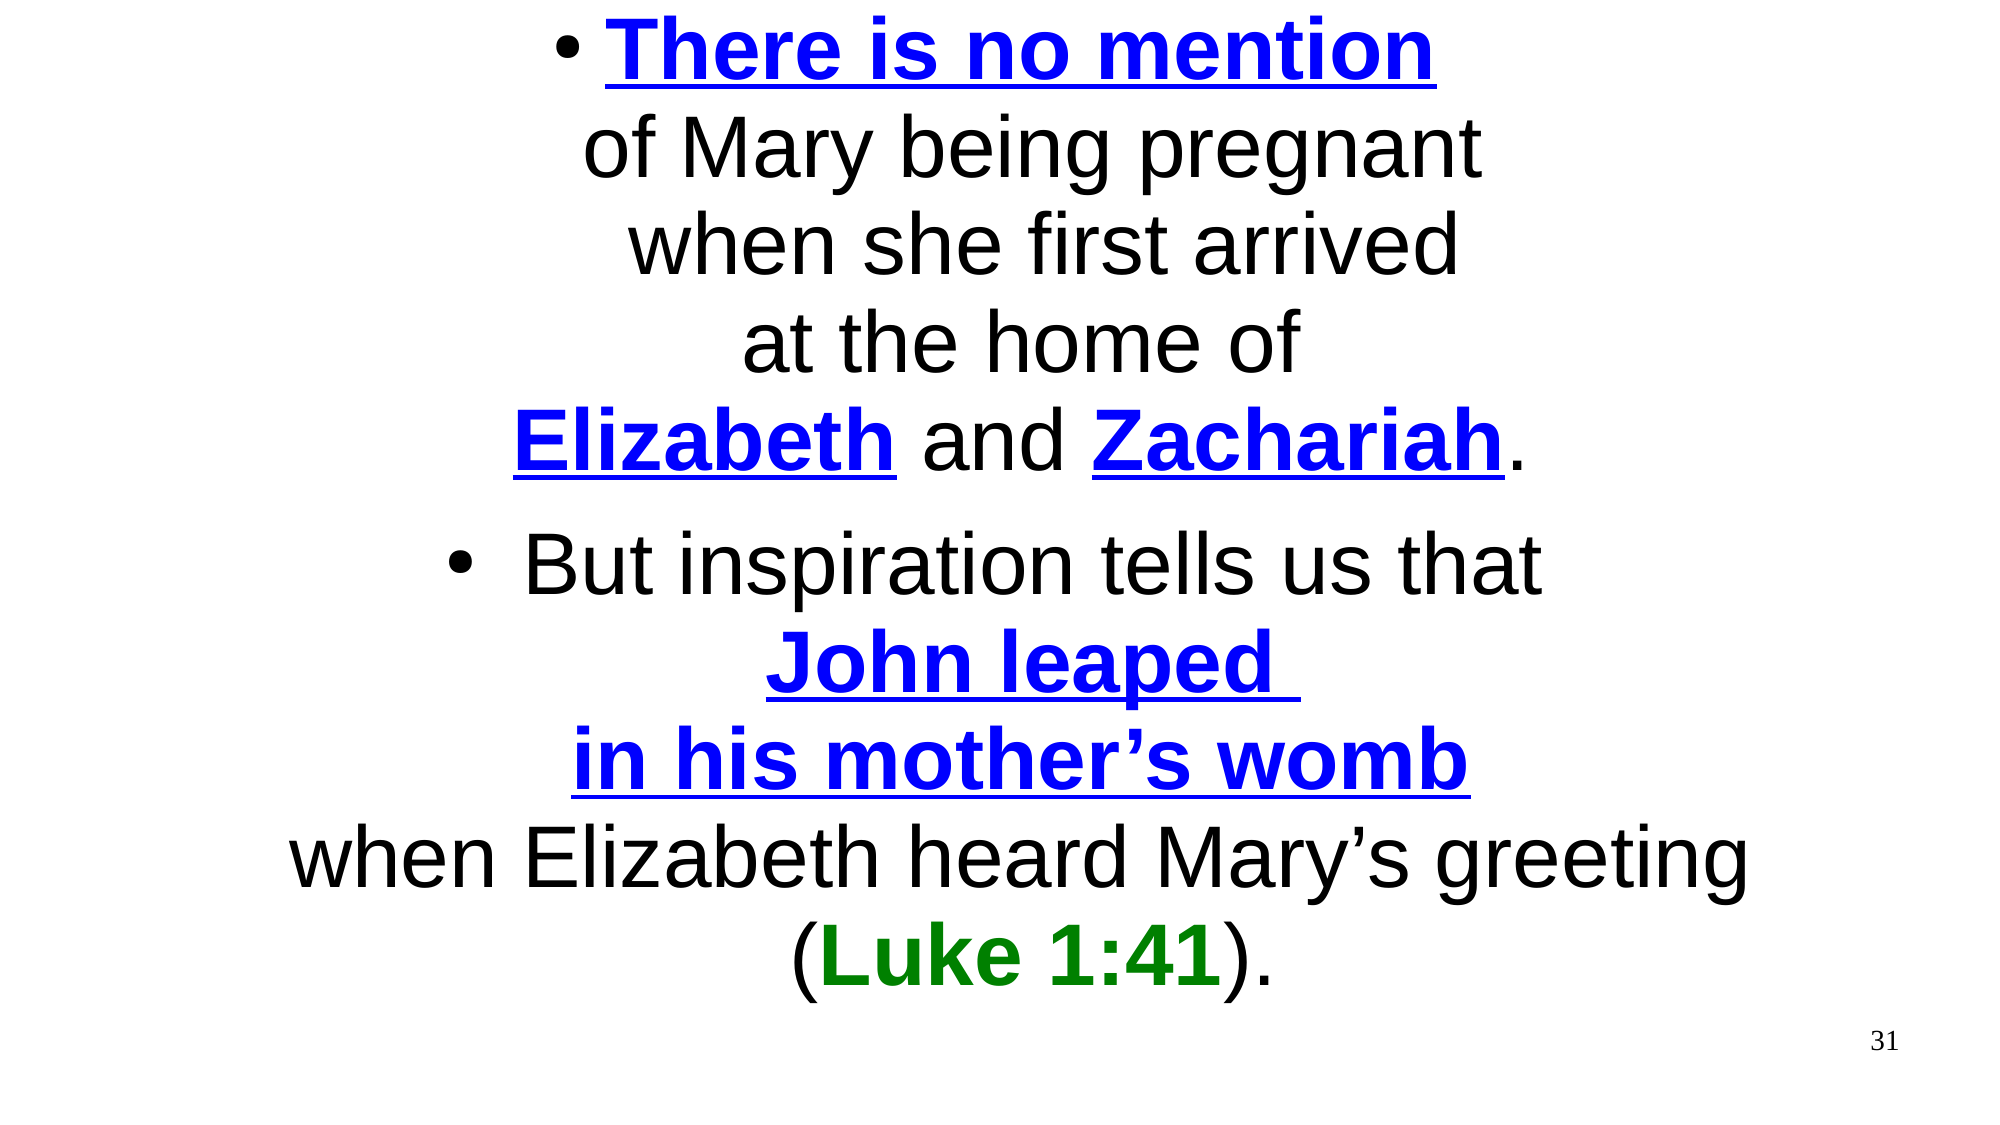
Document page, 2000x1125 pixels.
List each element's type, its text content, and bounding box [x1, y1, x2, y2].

list There is no mention of Mary being pregnant when she first arrived at the home of Elizabeth and Zachariah. But inspiration tells us that John leaped in his mother’s womb when Elizabeth heard Mary’s greeting (Luke 1:41). [0, 0, 1996, 1123]
